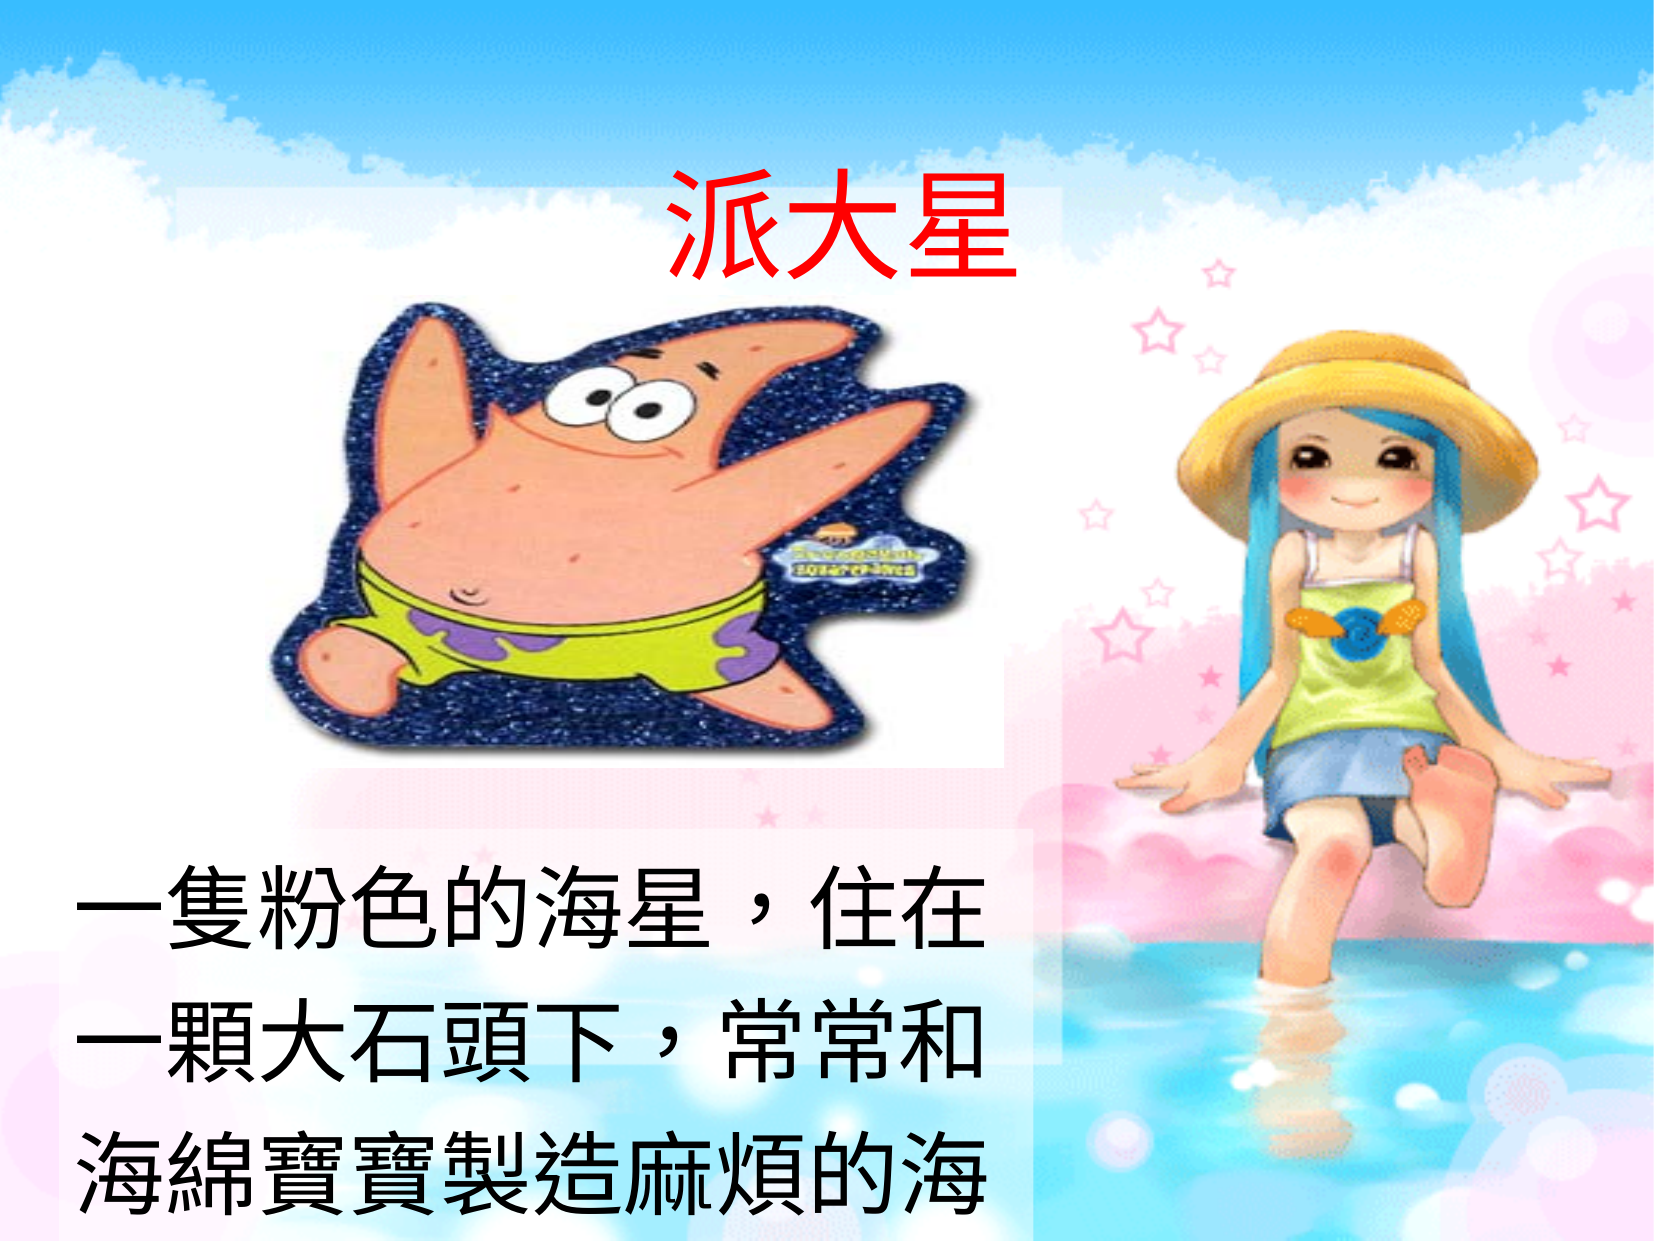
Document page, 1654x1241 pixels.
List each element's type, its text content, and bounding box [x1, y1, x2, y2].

picture [0, 0, 1654, 1241]
text_box 一隻粉色的海星，住在一顆大石頭下，常常和海綿寶寶製造麻煩的海星。 [59, 828, 1034, 1211]
text_box 派大星 [236, 118, 1506, 258]
